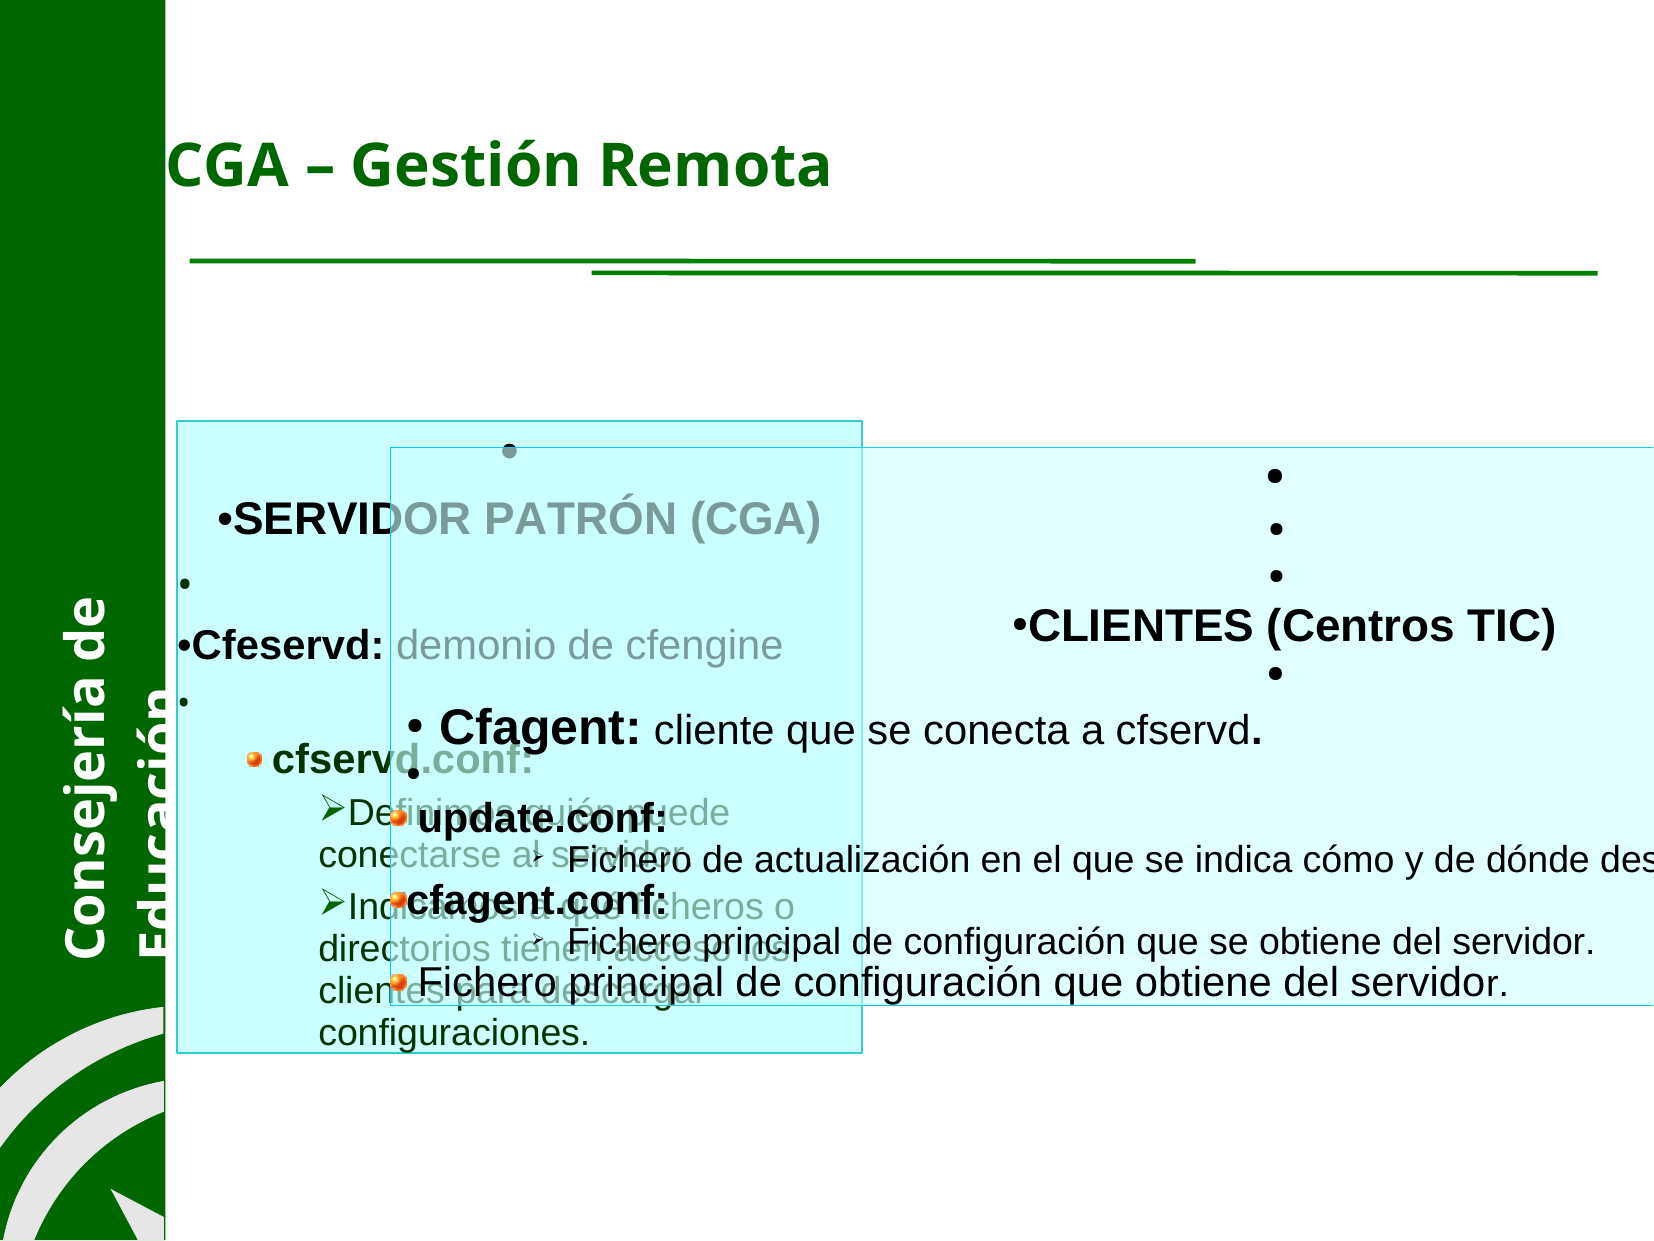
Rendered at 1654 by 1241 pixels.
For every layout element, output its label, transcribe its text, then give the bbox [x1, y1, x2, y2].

title CGA – Gestión Remota [165, 53, 1654, 261]
picture [390, 892, 407, 908]
text_box CLIENTES (Centros TIC) Cfagent: cliente que se conecta a cfservd. update.conf: Fichero de actualización en el que se indica cómo y de dónde descargar las configuraciones. cfagent.conf: Fichero principal de configuración que se obtiene del servidor. Fichero principal de configuración que obtiene del servidor. [390, 447, 1654, 1006]
picture [390, 810, 407, 826]
subtitle SERVIDOR PATRÓN (CGA) Cfeservd: demonio de cfengine cfservd.conf: Definimos quién puede conectarse al servidor. Indicamos a qué ficheros o directorios tienen acceso los clientes para descargar configuraciones. [177, 432, 863, 1041]
picture [390, 974, 407, 991]
